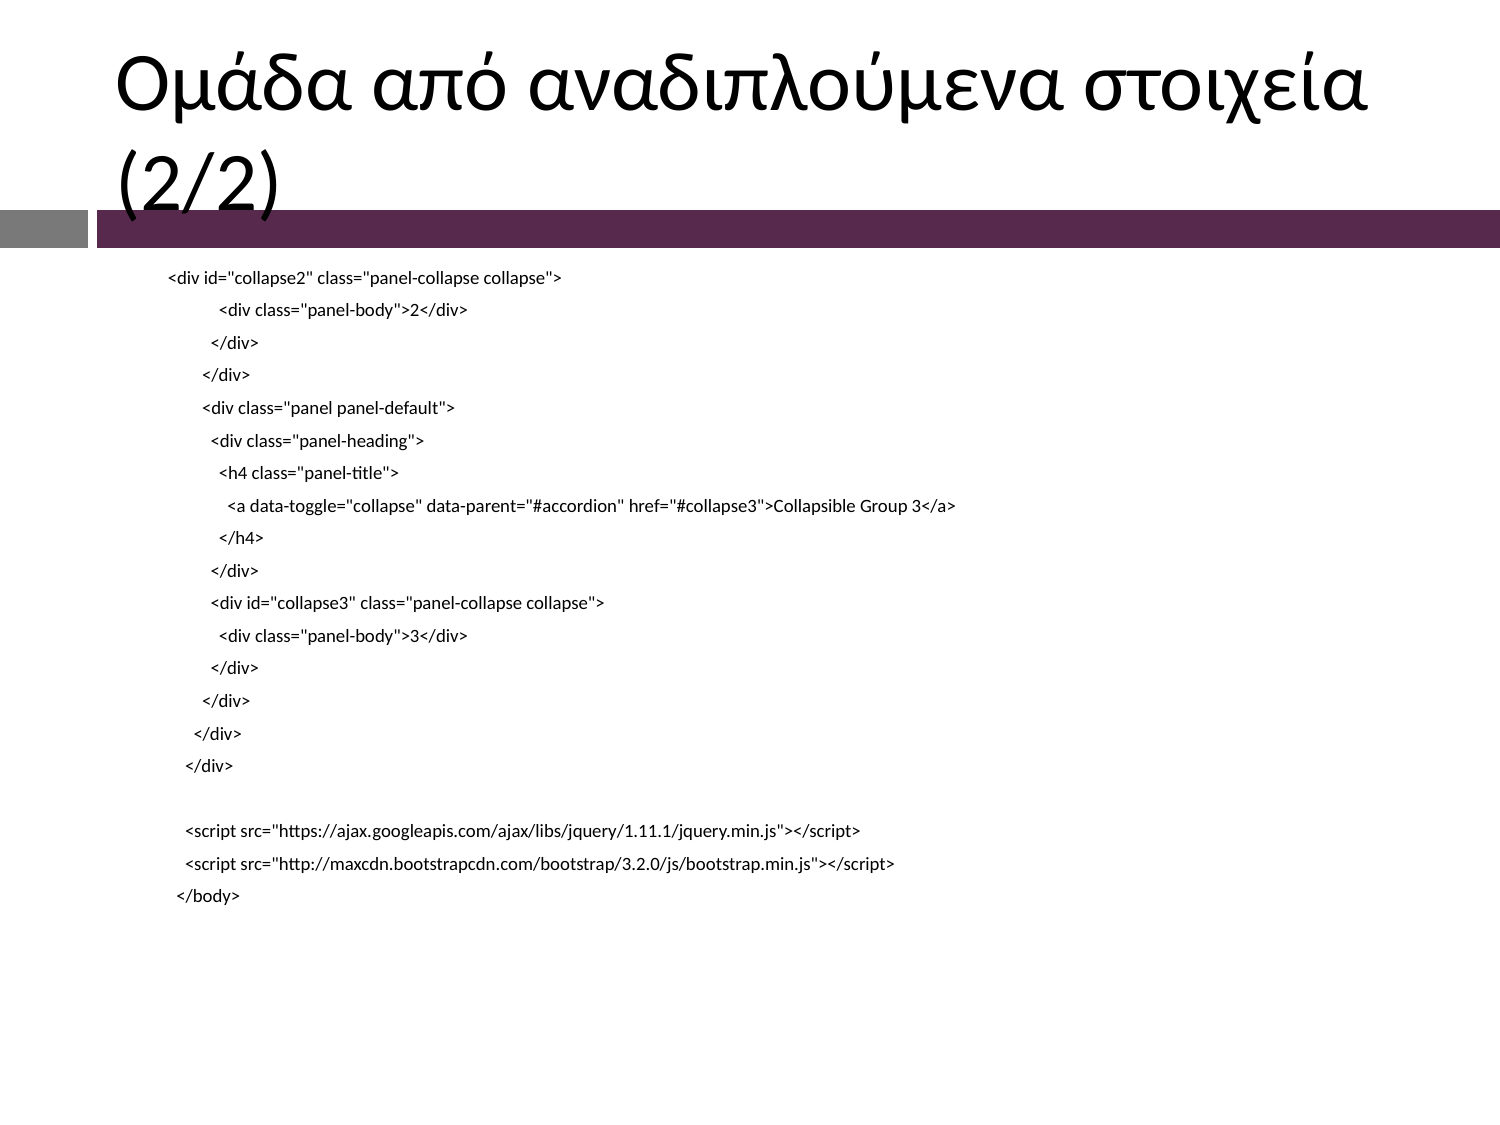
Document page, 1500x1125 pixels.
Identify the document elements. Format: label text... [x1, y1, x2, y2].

title Ομάδα από αναδιπλούμενα στοιχεία (2/2) [100, 19, 1438, 182]
list <div id="collapse2" class="panel-collapse collapse"> <div class="panel-body">2</div> </div> </div> <div class="panel panel-default"> <div class="panel-heading"> <h4 class="panel-title"> <a data-toggle="collapse" data-parent="#accordion" href="#collapse3">Collapsible Group 3</a> </h4> </div> <div id="collapse3" class="panel-collapse collapse"> <div class="panel-body">3</div> </div> </div> </div> </div> <script src="https://ajax.googleapis.com/ajax/libs/jquery/1.11.1/jquery.min.js"></script> <script src="http://maxcdn.bootstrapcdn.com/bootstrap/3.2.0/js/bootstrap.min.js"></script> </body> [100, 262, 1438, 1125]
